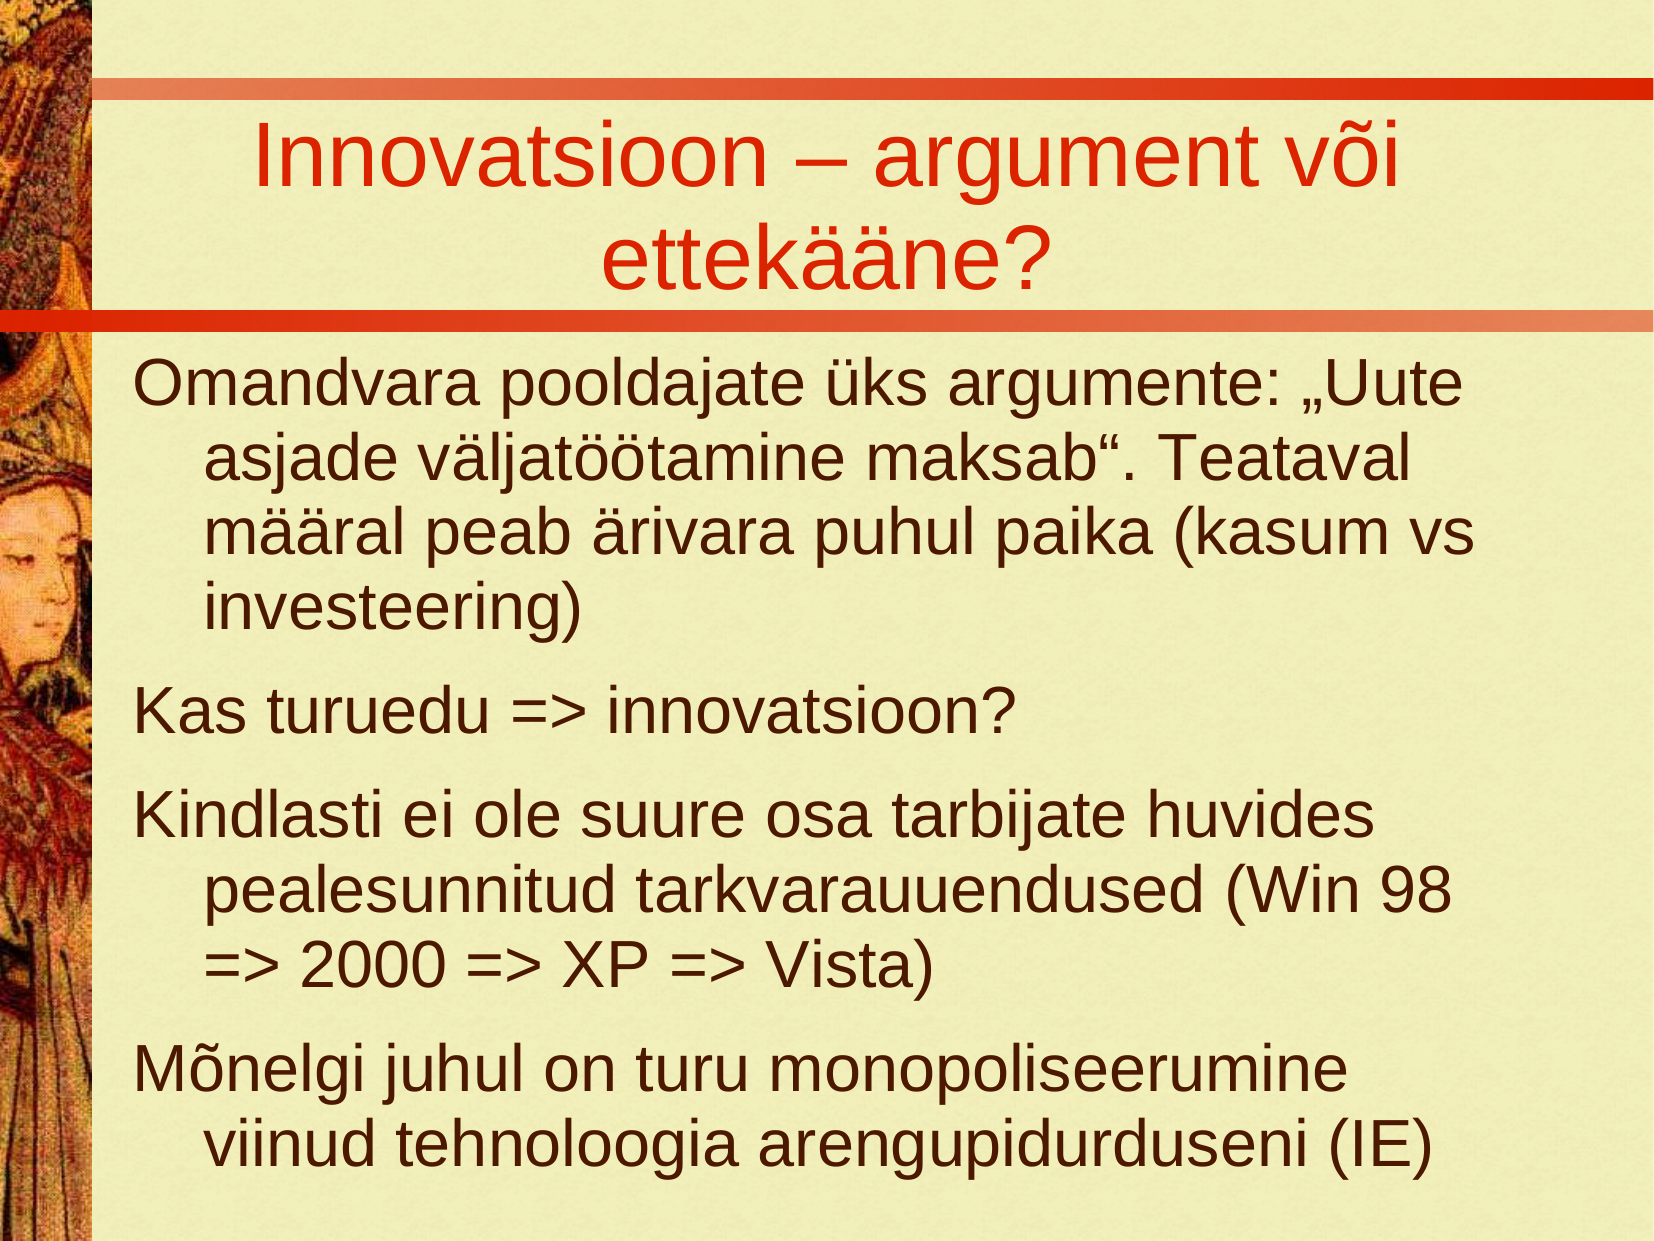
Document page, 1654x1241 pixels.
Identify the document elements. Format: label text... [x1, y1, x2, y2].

picture [0, 332, 1654, 1241]
title Innovatsioon – argument või ettekääne? [121, 102, 1534, 311]
list Omandvara pooldajate üks argumente: „Uute asjade väljatöötamine maksab“. Teataval määral peab ärivara puhul paika (kasum vs investeering) Kas turuedu => innovatsioon? Kindlasti ei ole suure osa tarbijate huvides pealesunnitud tarkvarauuendused (Win 98 => 2000 => XP => Vista) Mõnelgi juhul on turu monopoliseerumine viinud tehnoloogia arengupidurduseni (IE) [121, 344, 1534, 1181]
picture [0, 0, 1654, 310]
